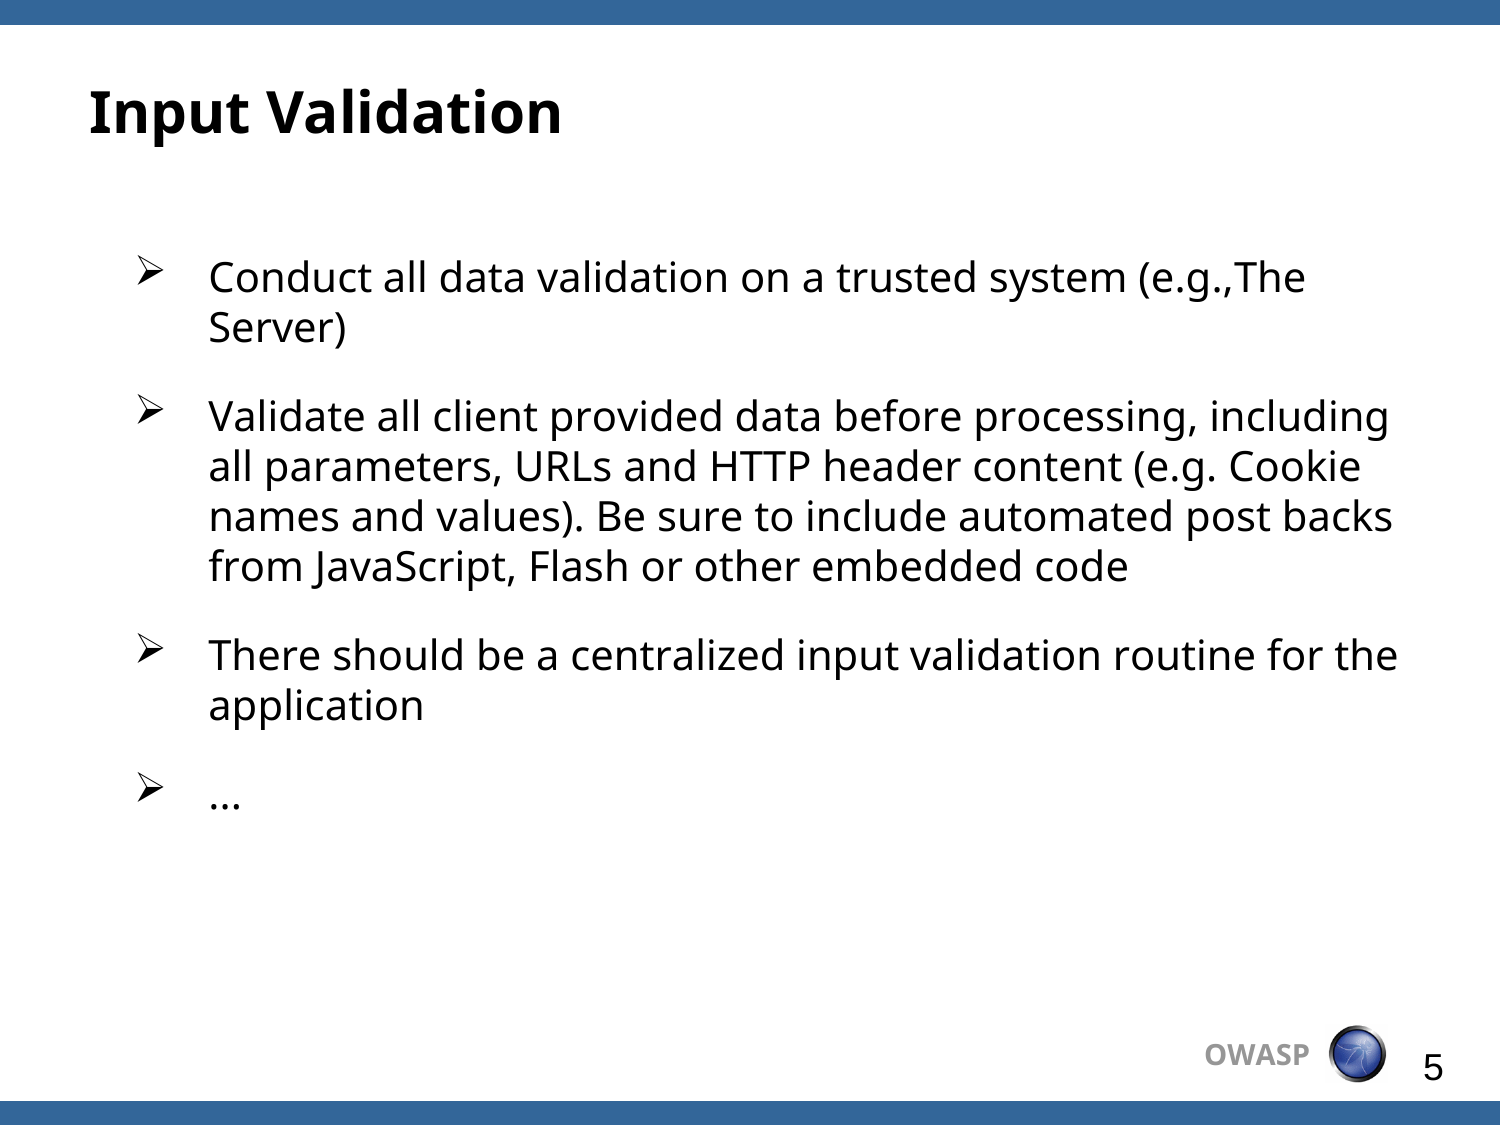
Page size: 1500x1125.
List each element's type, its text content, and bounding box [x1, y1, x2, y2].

list Conduct all data validation on a trusted system (e.g.,The Server) Validate all client provided data before processing, including all parameters, URLs and HTTP header content (e.g. Cookie names and values). Be sure to include automated post backs from JavaScript, Flash or other embedded code There should be a centralized input validation routine for the application ... [81, 242, 1447, 951]
picture [1325, 1024, 1388, 1083]
title Input Validation [75, 45, 1426, 176]
